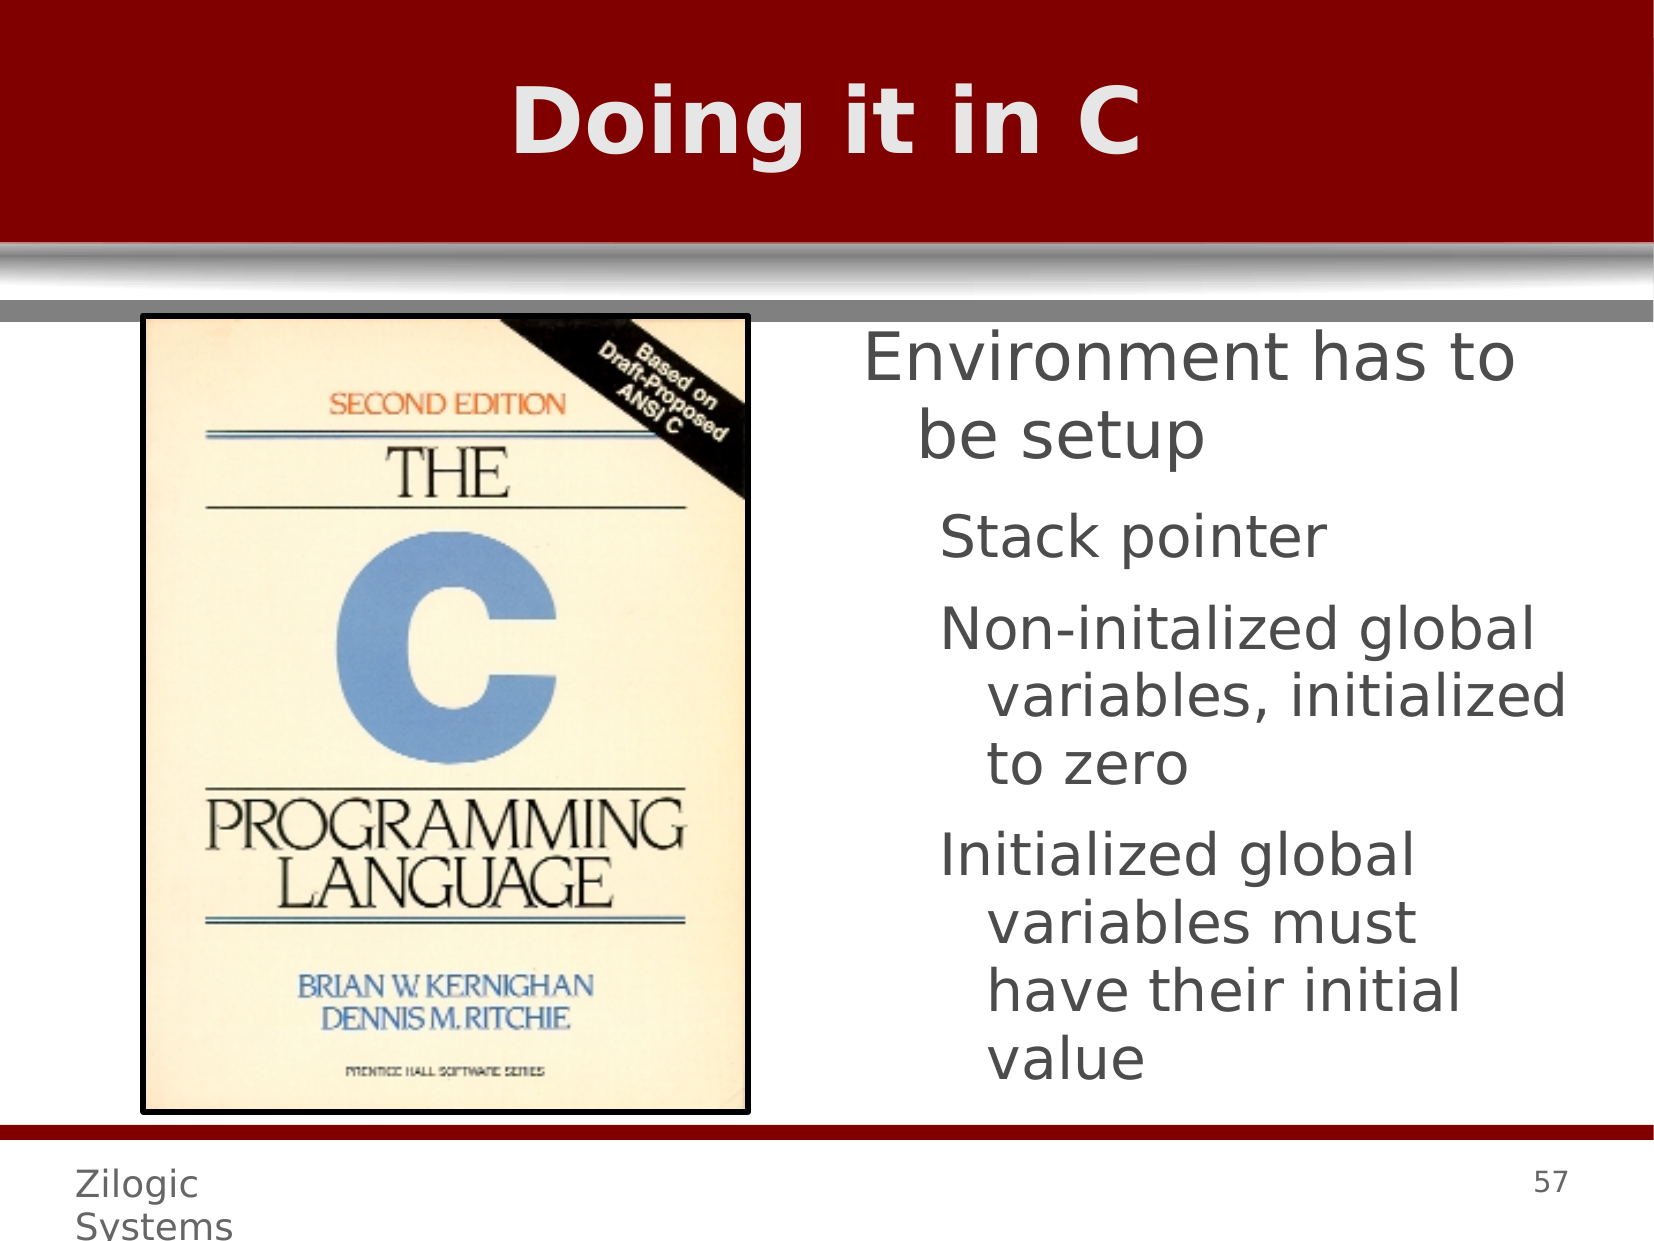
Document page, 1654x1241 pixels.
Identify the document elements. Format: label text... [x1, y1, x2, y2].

list Environment has to be setup Stack pointer Non-initalized global variables, initialized to zero Initialized global variables must have their initial value [845, 318, 1572, 1109]
title Doing it in C [82, 18, 1571, 226]
picture [146, 318, 746, 1109]
